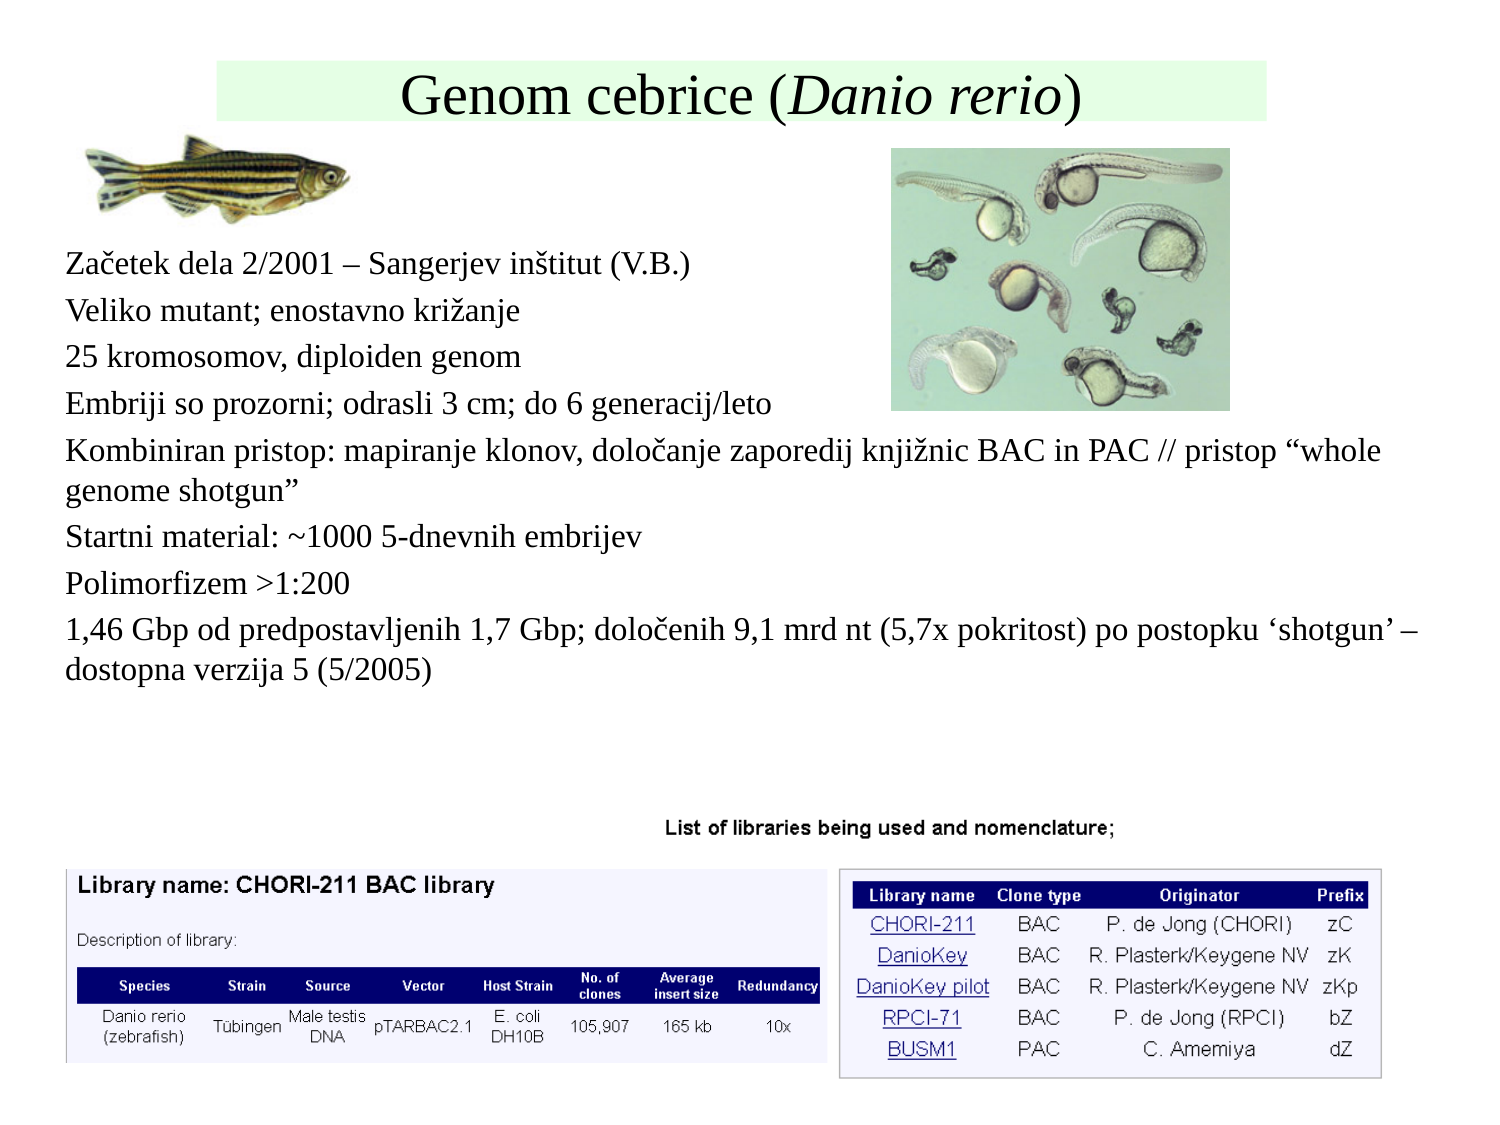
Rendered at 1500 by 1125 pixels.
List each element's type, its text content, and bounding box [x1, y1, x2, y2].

picture [76, 125, 358, 237]
picture [891, 148, 1230, 411]
picture [64, 810, 1406, 1086]
subtitle Začetek dela 2/2001 – Sangerjev inštitut (V.B.) Veliko mutant; enostavno križanje 25 kromosomov, diploiden genom Embriji so prozorni; odrasli 3 cm; do 6 generacij/leto Kombiniran pristop: mapiranje klonov, določanje zaporedij knjižnic BAC in PAC // pristop “whole genome shotgun” Startni material: ~1000 5-dnevnih embrijev Polimorfizem >1:200 1,46 Gbp od predpostavljenih 1,7 Gbp; določenih 9,1 mrd nt (5,7x pokritost) po postopku ‘shotgun’ – dostopna verzija 5 (5/2005) [50, 233, 1467, 811]
title Genom cebrice (Danio rerio) [216, 60, 1267, 122]
